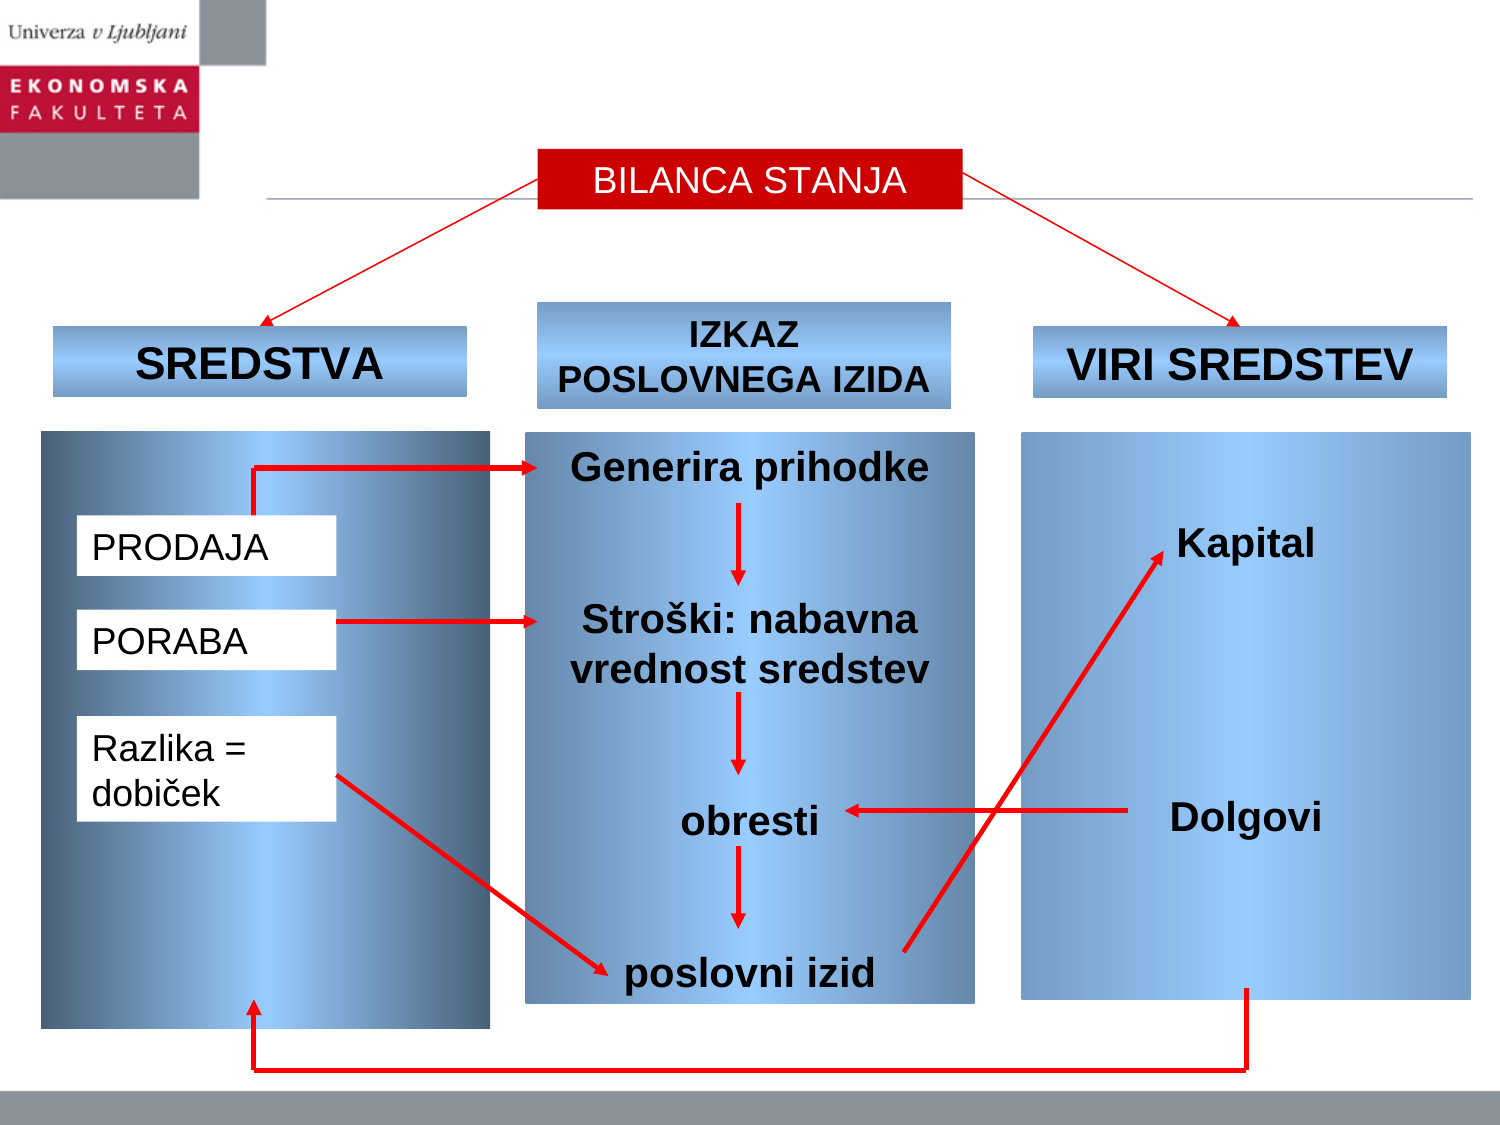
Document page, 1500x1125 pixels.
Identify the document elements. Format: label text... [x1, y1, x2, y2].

text_box [41, 431, 491, 1029]
text_box SREDSTVA [53, 326, 467, 397]
text_box Kapital Dolgovi [1021, 432, 1471, 1000]
text_box PRODAJA [76, 515, 337, 576]
text_box IZKAZ POSLOVNEGA IZIDA [537, 302, 951, 409]
text_box BILANCA STANJA [537, 148, 963, 210]
text_box PORABA [76, 609, 337, 671]
text_box Generira prihodke Stroški: nabavna vrednost sredstev obresti poslovni izid [525, 432, 975, 1004]
picture [0, 0, 1500, 1125]
text_box Razlika = dobiček [76, 716, 337, 822]
text_box VIRI SREDSTEV [1033, 326, 1447, 398]
